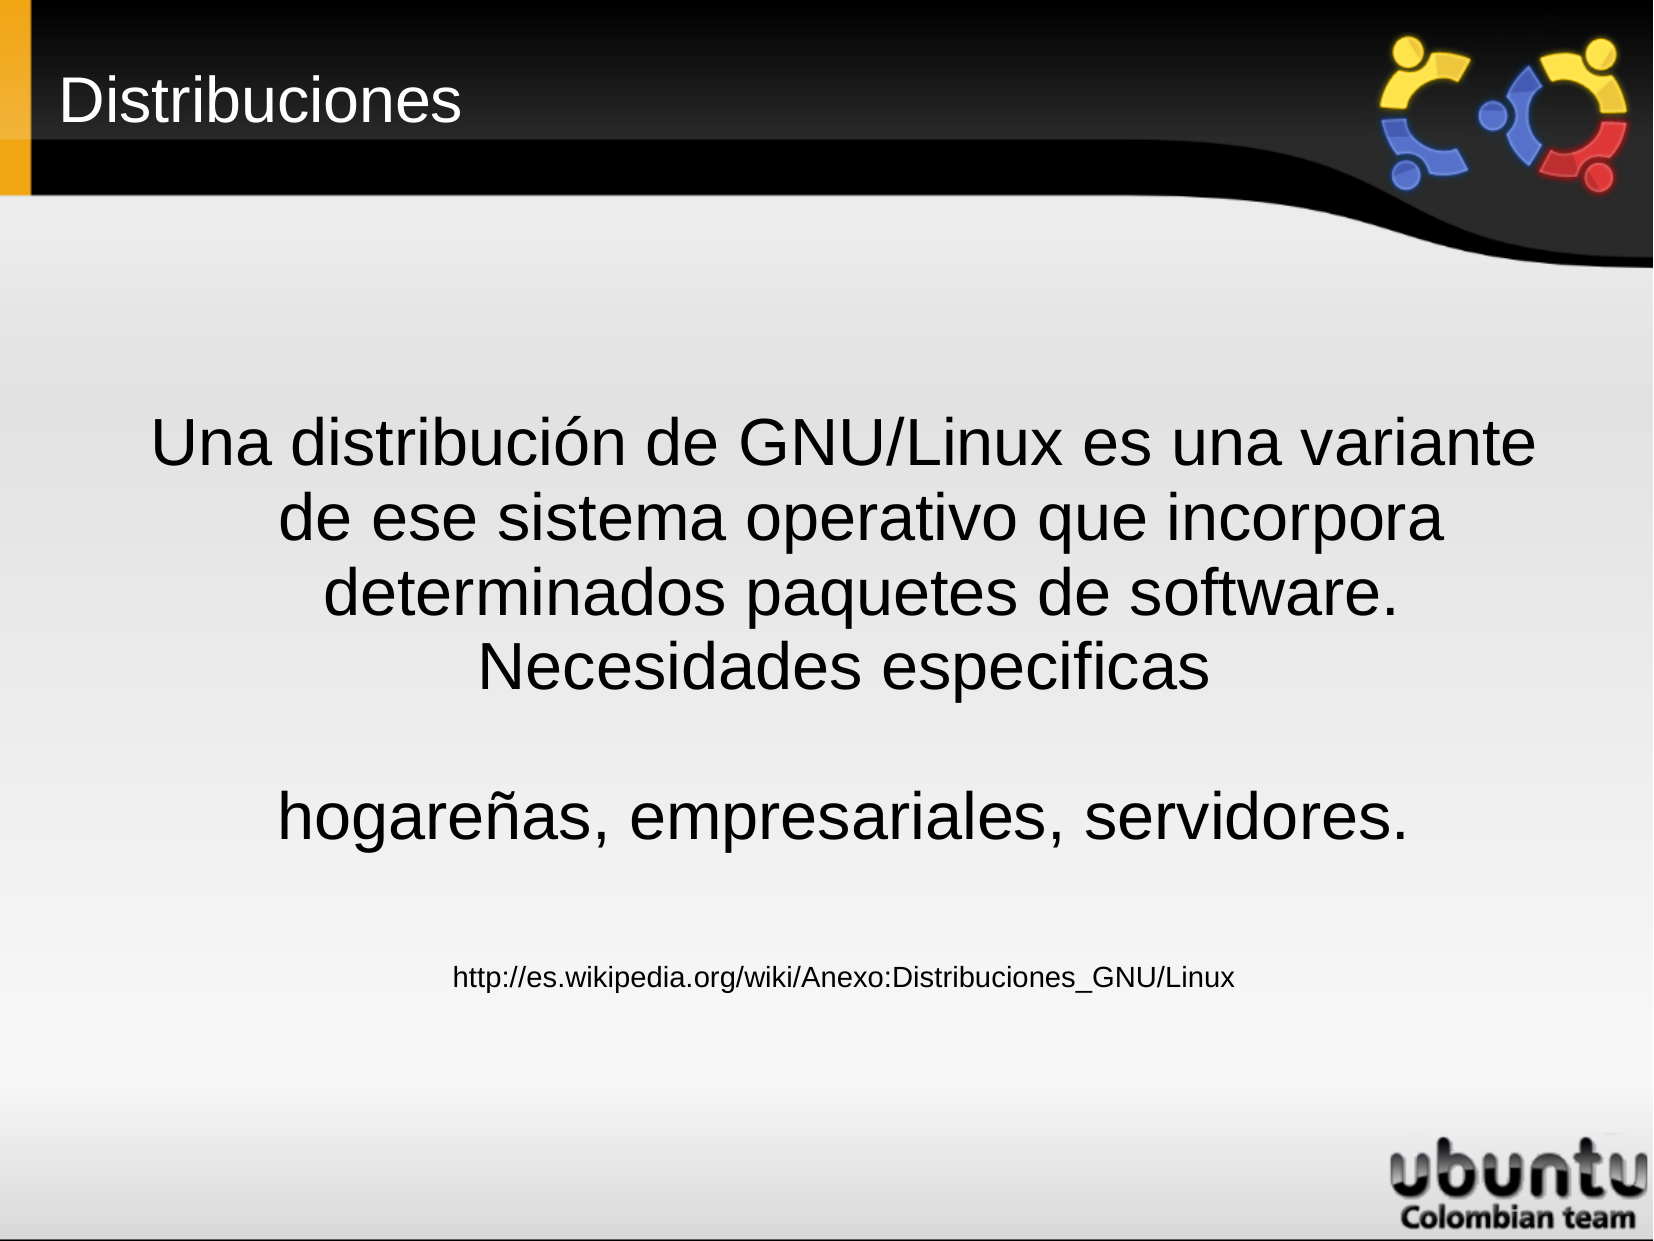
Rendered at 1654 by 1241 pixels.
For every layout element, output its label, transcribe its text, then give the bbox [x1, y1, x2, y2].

title Distribuciones [59, 48, 1376, 153]
picture [0, 0, 1653, 1241]
subtitle Una distribución de GNU/Linux es una variante de ese sistema operativo que incorpora determinados paquetes de software. Necesidades especificas hogareñas, empresariales, servidores. http://es.wikipedia.org/wiki/Anexo:Distribuciones_GNU/Linux [82, 297, 1571, 1102]
